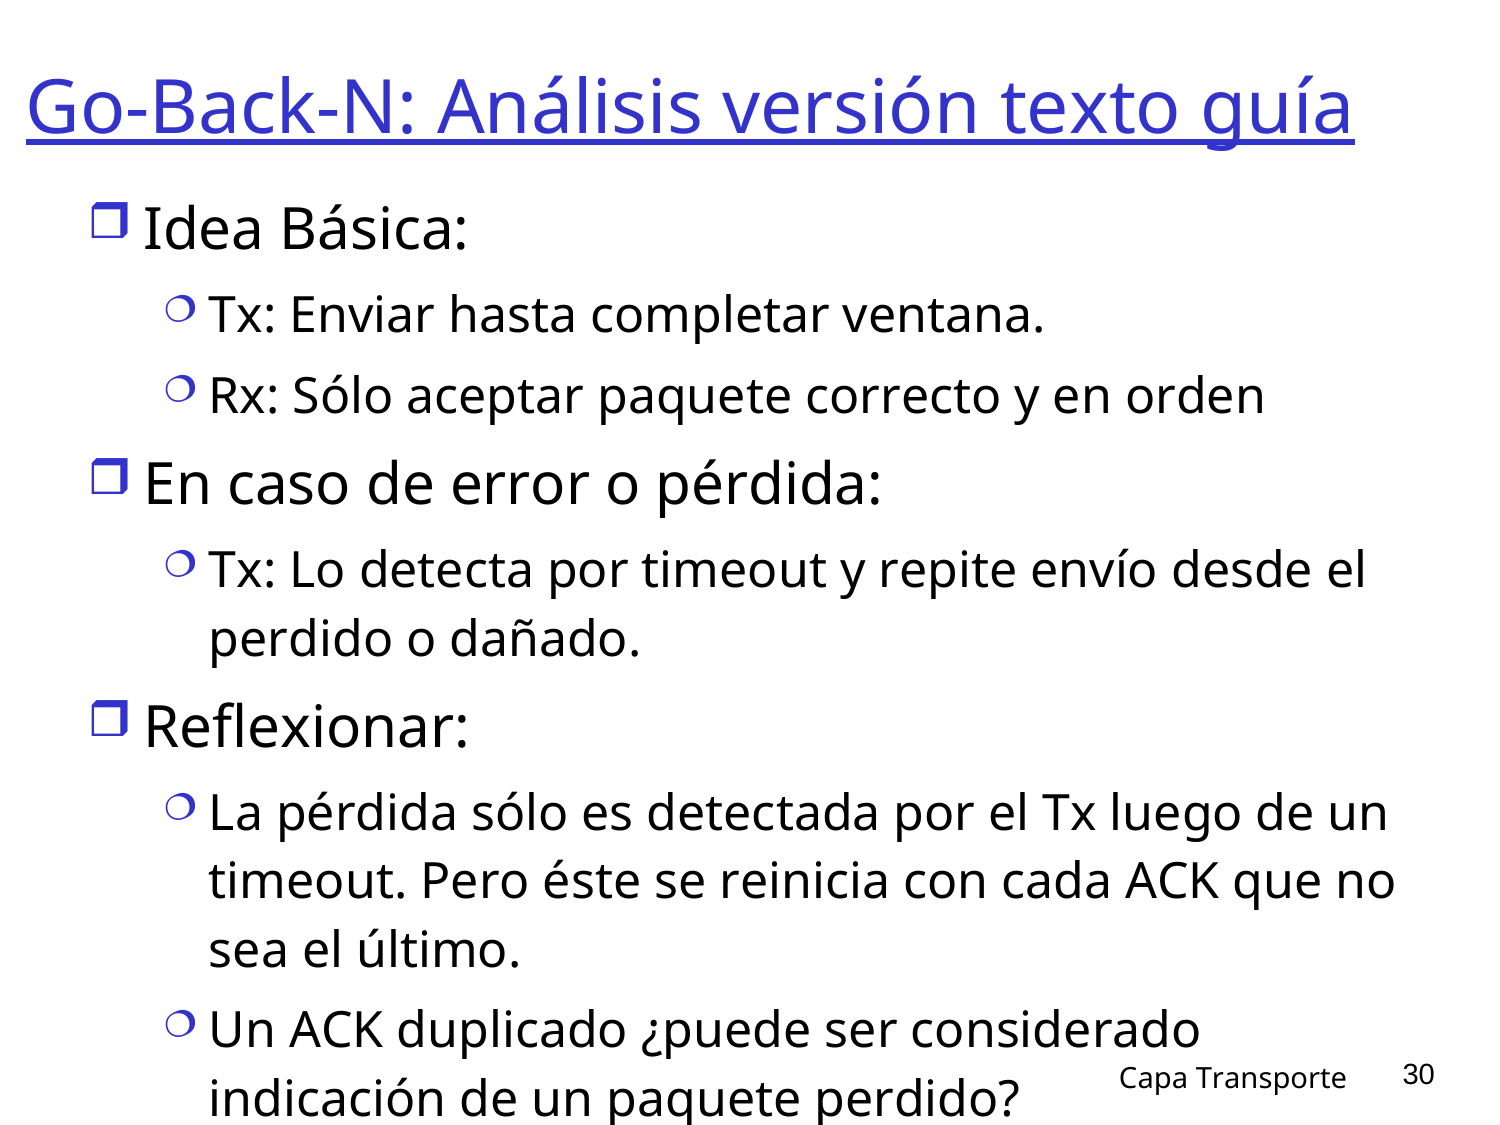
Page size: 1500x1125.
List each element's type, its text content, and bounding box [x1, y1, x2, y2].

list Idea Básica: Tx: Enviar hasta completar ventana. Rx: Sólo aceptar paquete correcto y en orden En caso de error o pérdida: Tx: Lo detecta por timeout y repite envío desde el perdido o dañado. Reflexionar: La pérdida sólo es detectada por el Tx luego de un timeout. Pero éste se reinicia con cada ACK que no sea el último. Un ACK duplicado ¿puede ser considerado indicación de un paquete perdido? [87, 187, 1426, 1025]
title Go-Back-N: Análisis versión texto guía [25, 40, 1489, 168]
